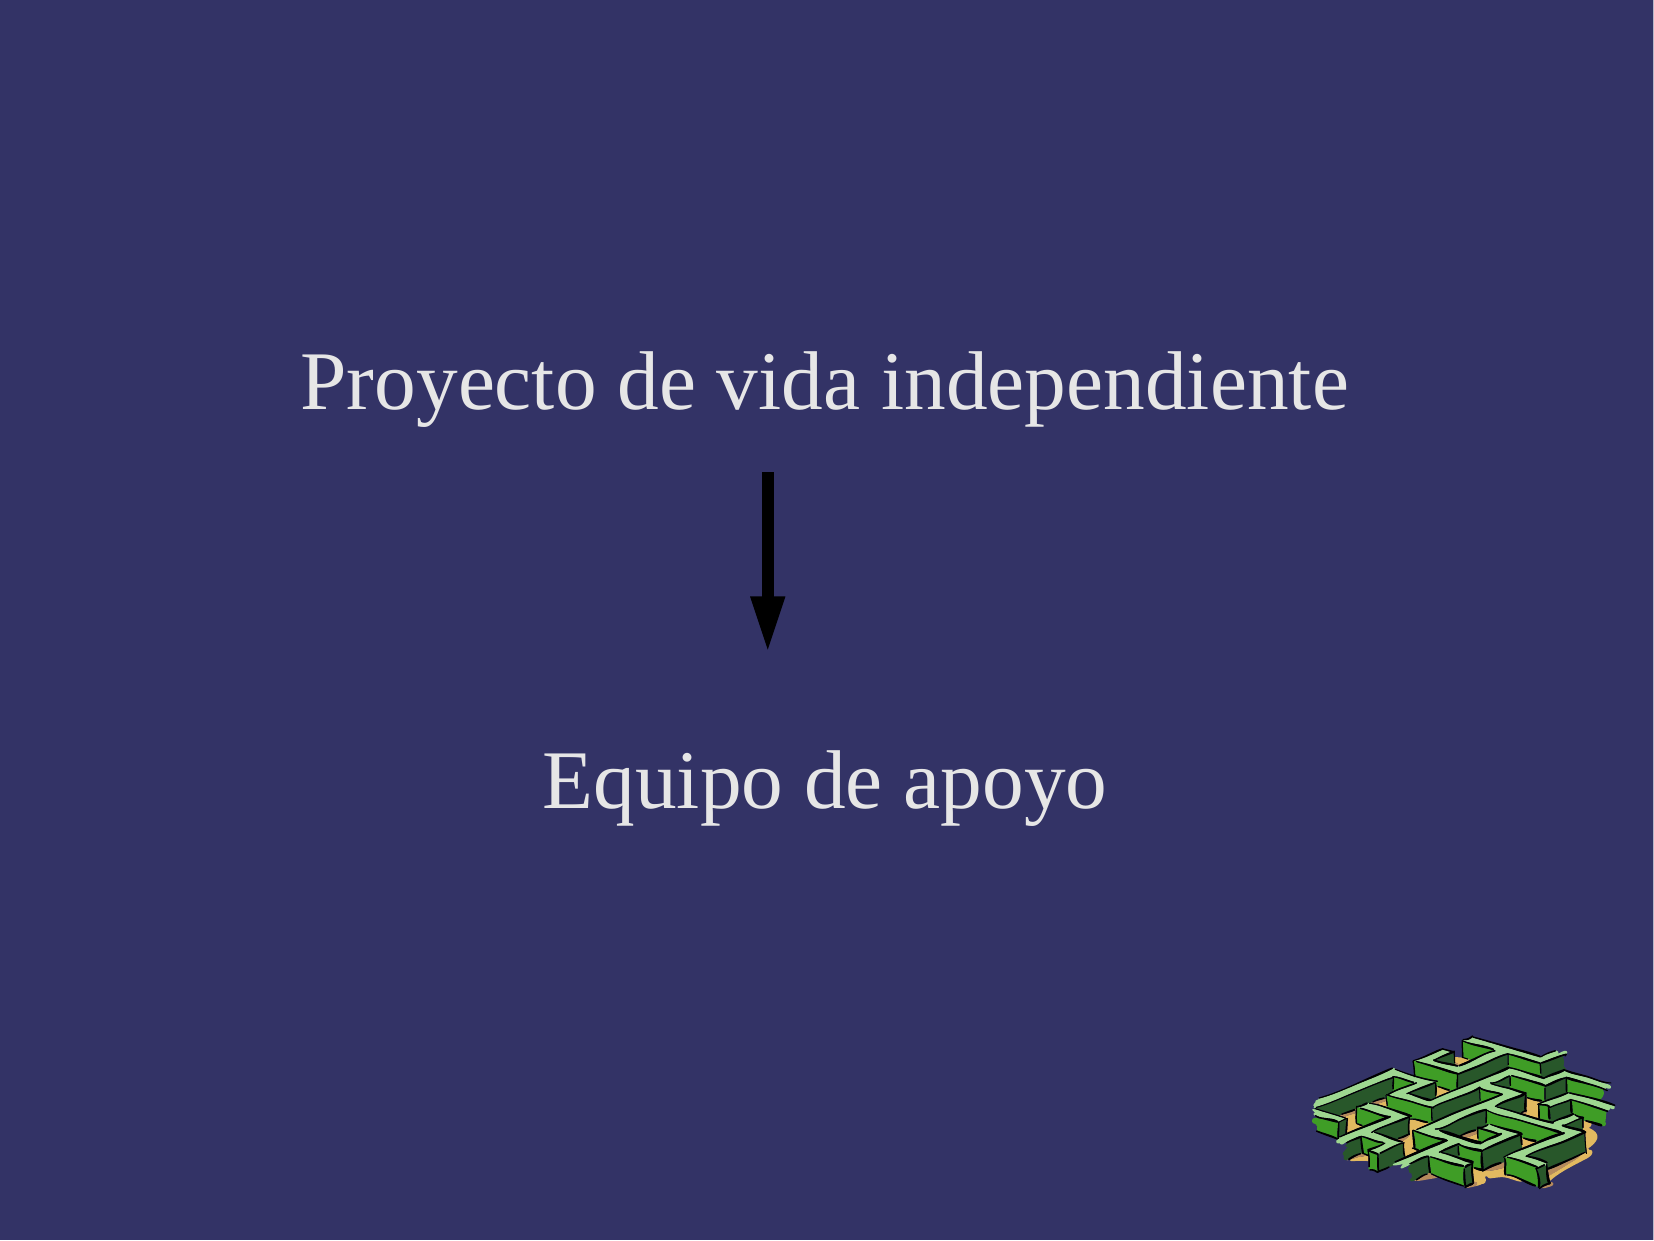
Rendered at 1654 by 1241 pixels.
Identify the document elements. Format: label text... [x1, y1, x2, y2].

text_box Proyecto de vida independiente Equipo de apoyo [121, 26, 1530, 1135]
